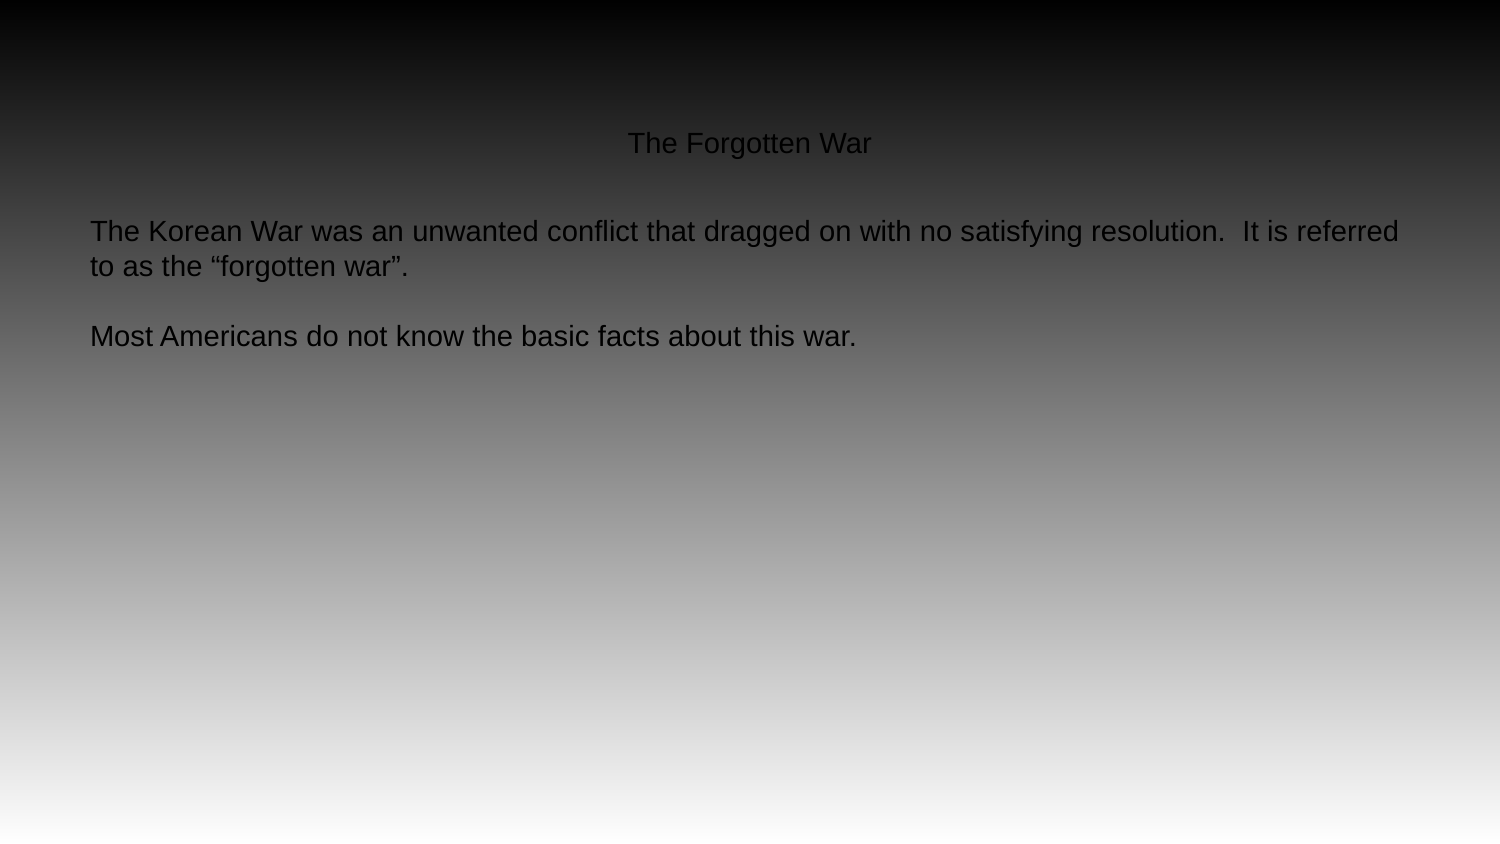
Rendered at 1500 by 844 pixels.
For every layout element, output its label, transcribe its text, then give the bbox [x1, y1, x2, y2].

title The Forgotten War [75, 33, 1425, 175]
list The Korean War was an unwanted conflict that dragged on with no satisfying resolution. It is referred to as the “forgotten war”. Most Americans do not know the basic facts about this war. [75, 196, 1425, 808]
